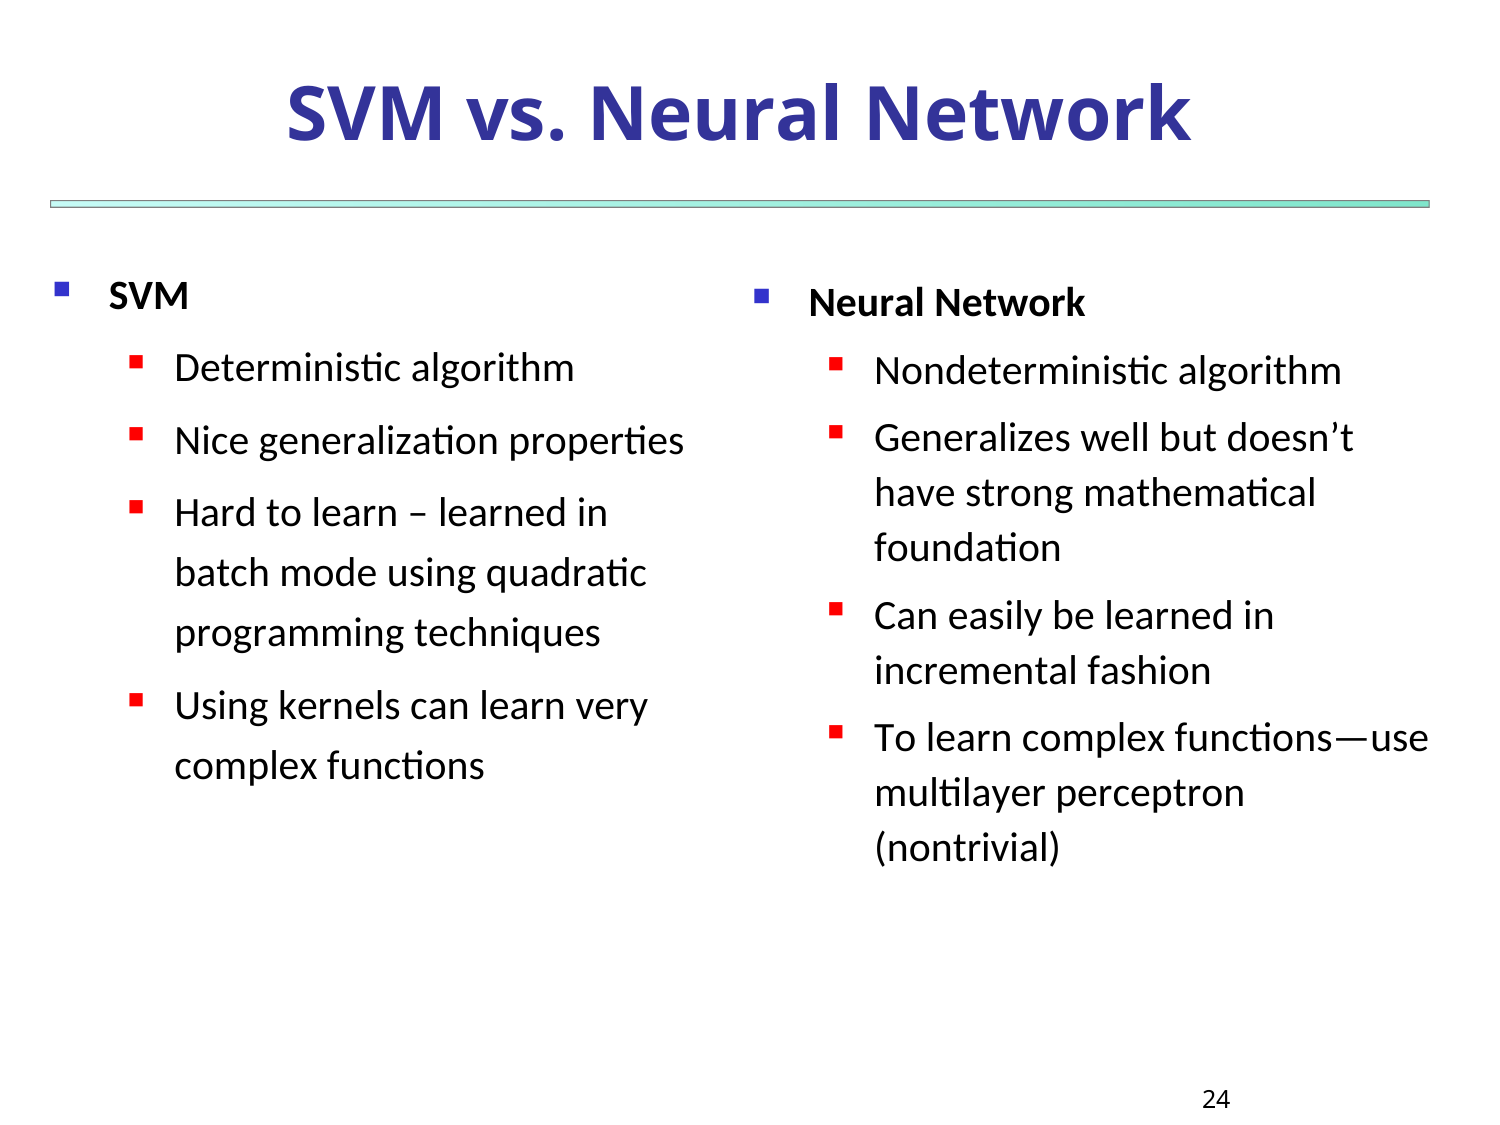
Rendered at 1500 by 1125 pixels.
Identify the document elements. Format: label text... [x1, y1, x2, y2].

text_box <number> [1187, 1062, 1500, 1125]
list SVM Deterministic algorithm Nice generalization properties Hard to learn – learned in batch mode using quadratic programming techniques Using kernels can learn very complex functions [37, 249, 726, 1063]
list Neural Network Nondeterministic algorithm Generalizes well but doesn’t have strong mathematical foundation Can easily be learned in incremental fashion To learn complex functions—use multilayer perceptron (nontrivial) [737, 262, 1450, 1051]
title SVM vs. Neural Network [50, 57, 1429, 163]
